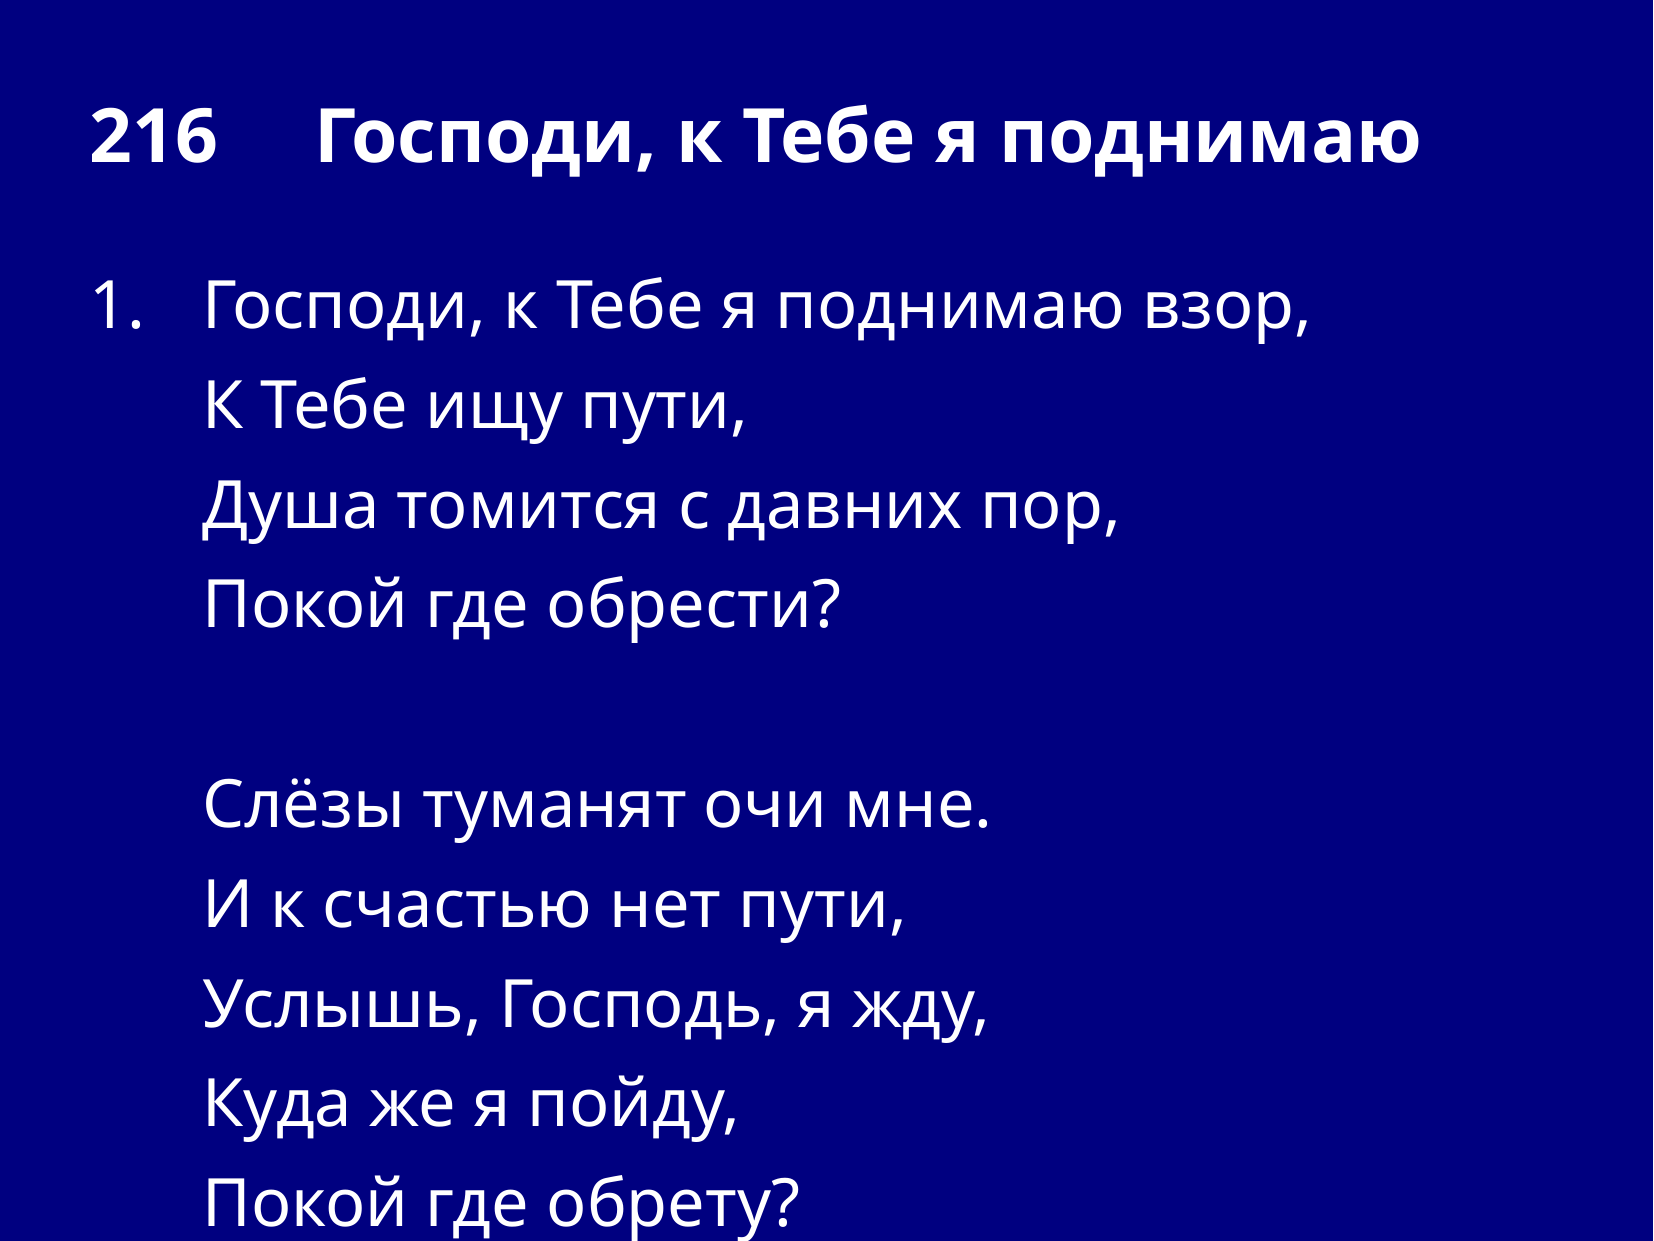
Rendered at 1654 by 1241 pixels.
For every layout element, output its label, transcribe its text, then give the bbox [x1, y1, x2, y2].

text_box 1. Господи, к Тебе я поднимаю взор, К Тебе ищу пути, Душа томится с давних пор, Покой где обрести? Слёзы туманят очи мне. И к счастью нет пути, Услышь, Господь, я жду, Куда же я пойду, Покой где обрету? [75, 188, 1576, 1163]
text_box 216 Господи, к Тебе я поднимаю [75, 75, 1653, 188]
